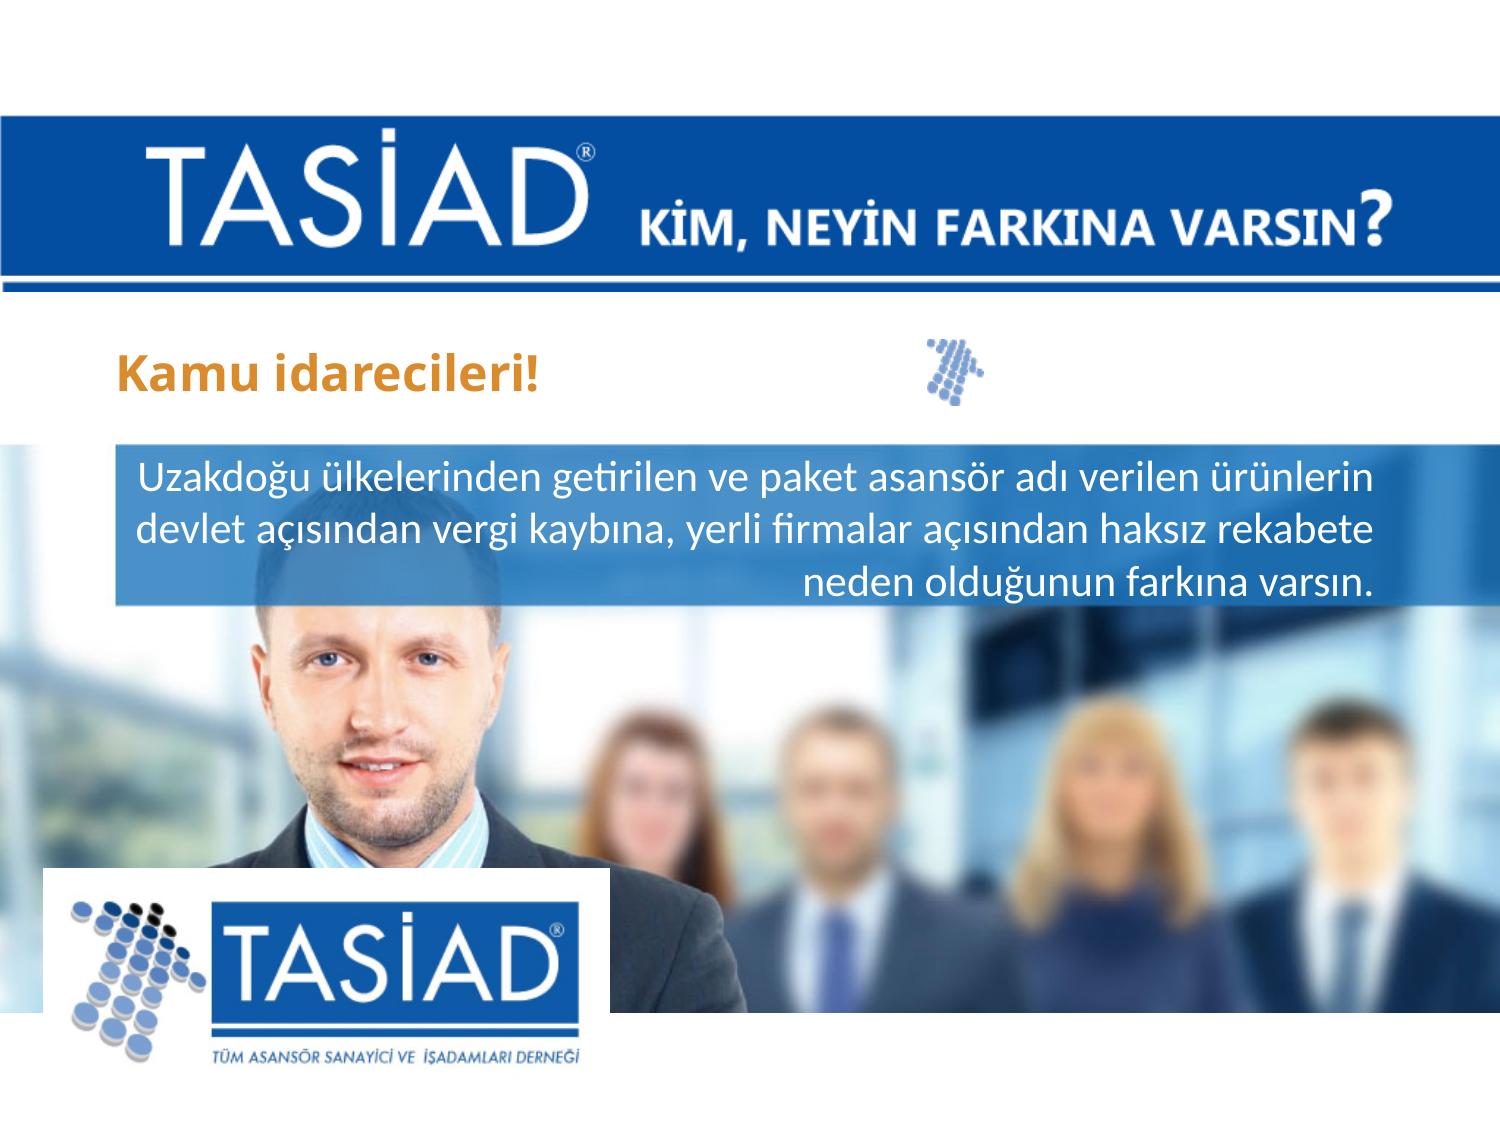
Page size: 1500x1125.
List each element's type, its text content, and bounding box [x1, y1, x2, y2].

text_box Kamu idarecileri! [100, 340, 1418, 444]
picture [927, 339, 984, 406]
text_box Uzakdoğu ülkelerinden getirilen ve paket asansör adı verilen ürünlerin devlet açısından vergi kaybına, yerli firmalar açısından haksız rekabete neden olduğunun farkına varsın. [120, 440, 1417, 613]
picture [0, 444, 1500, 1102]
